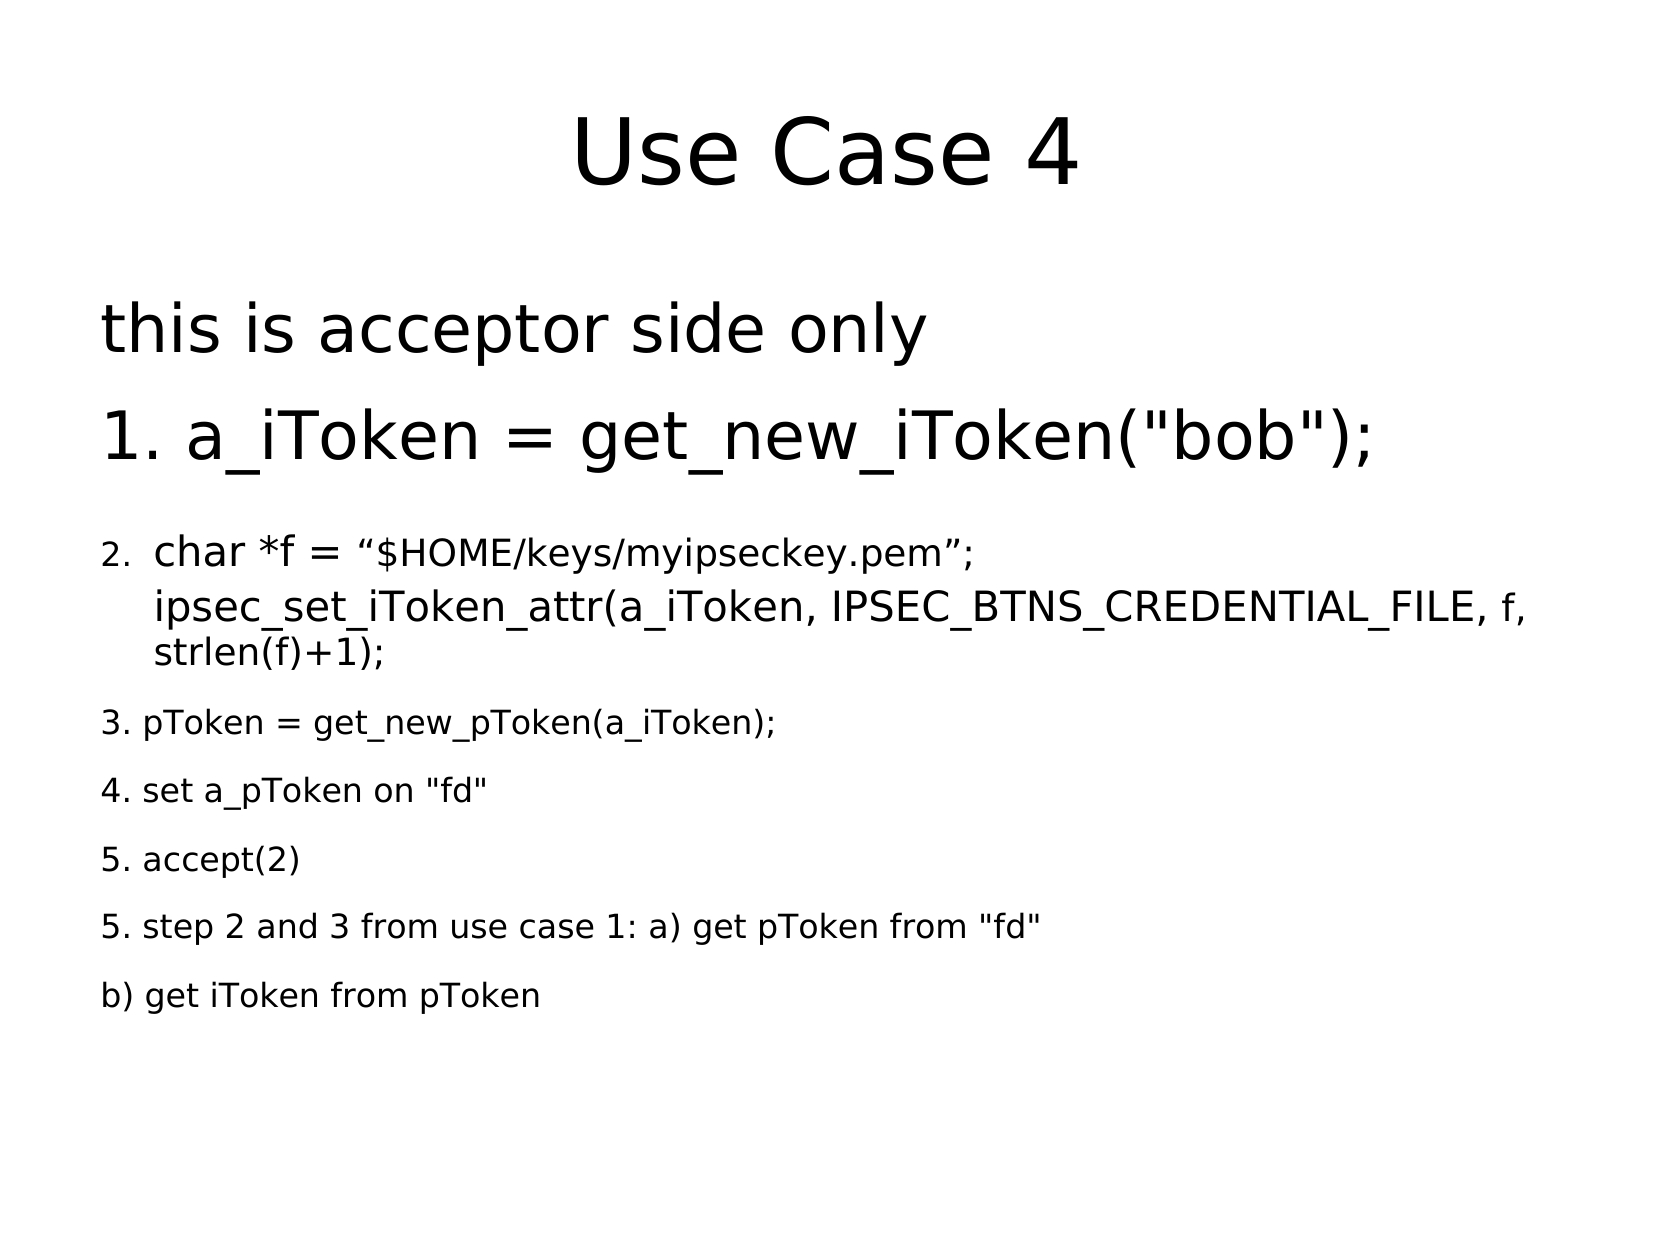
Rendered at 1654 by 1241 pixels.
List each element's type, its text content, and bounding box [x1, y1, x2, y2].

title Use Case 4 [82, 49, 1571, 257]
list this is acceptor side only 1. a_iToken = get_new_iToken("bob"); 2. char *f = “$HOME/keys/myipseckey.pem”; ipsec_set_iToken_attr(a_iToken, IPSEC_BTNS_CREDENTIAL_FILE, f, strlen(f)+1); 3. pToken = get_new_pToken(a_iToken); 4. set a_pToken on "fd" 5. accept(2) 5. step 2 and 3 from use case 1: a) get pToken from "fd" b) get iToken from pToken [82, 290, 1571, 1180]
